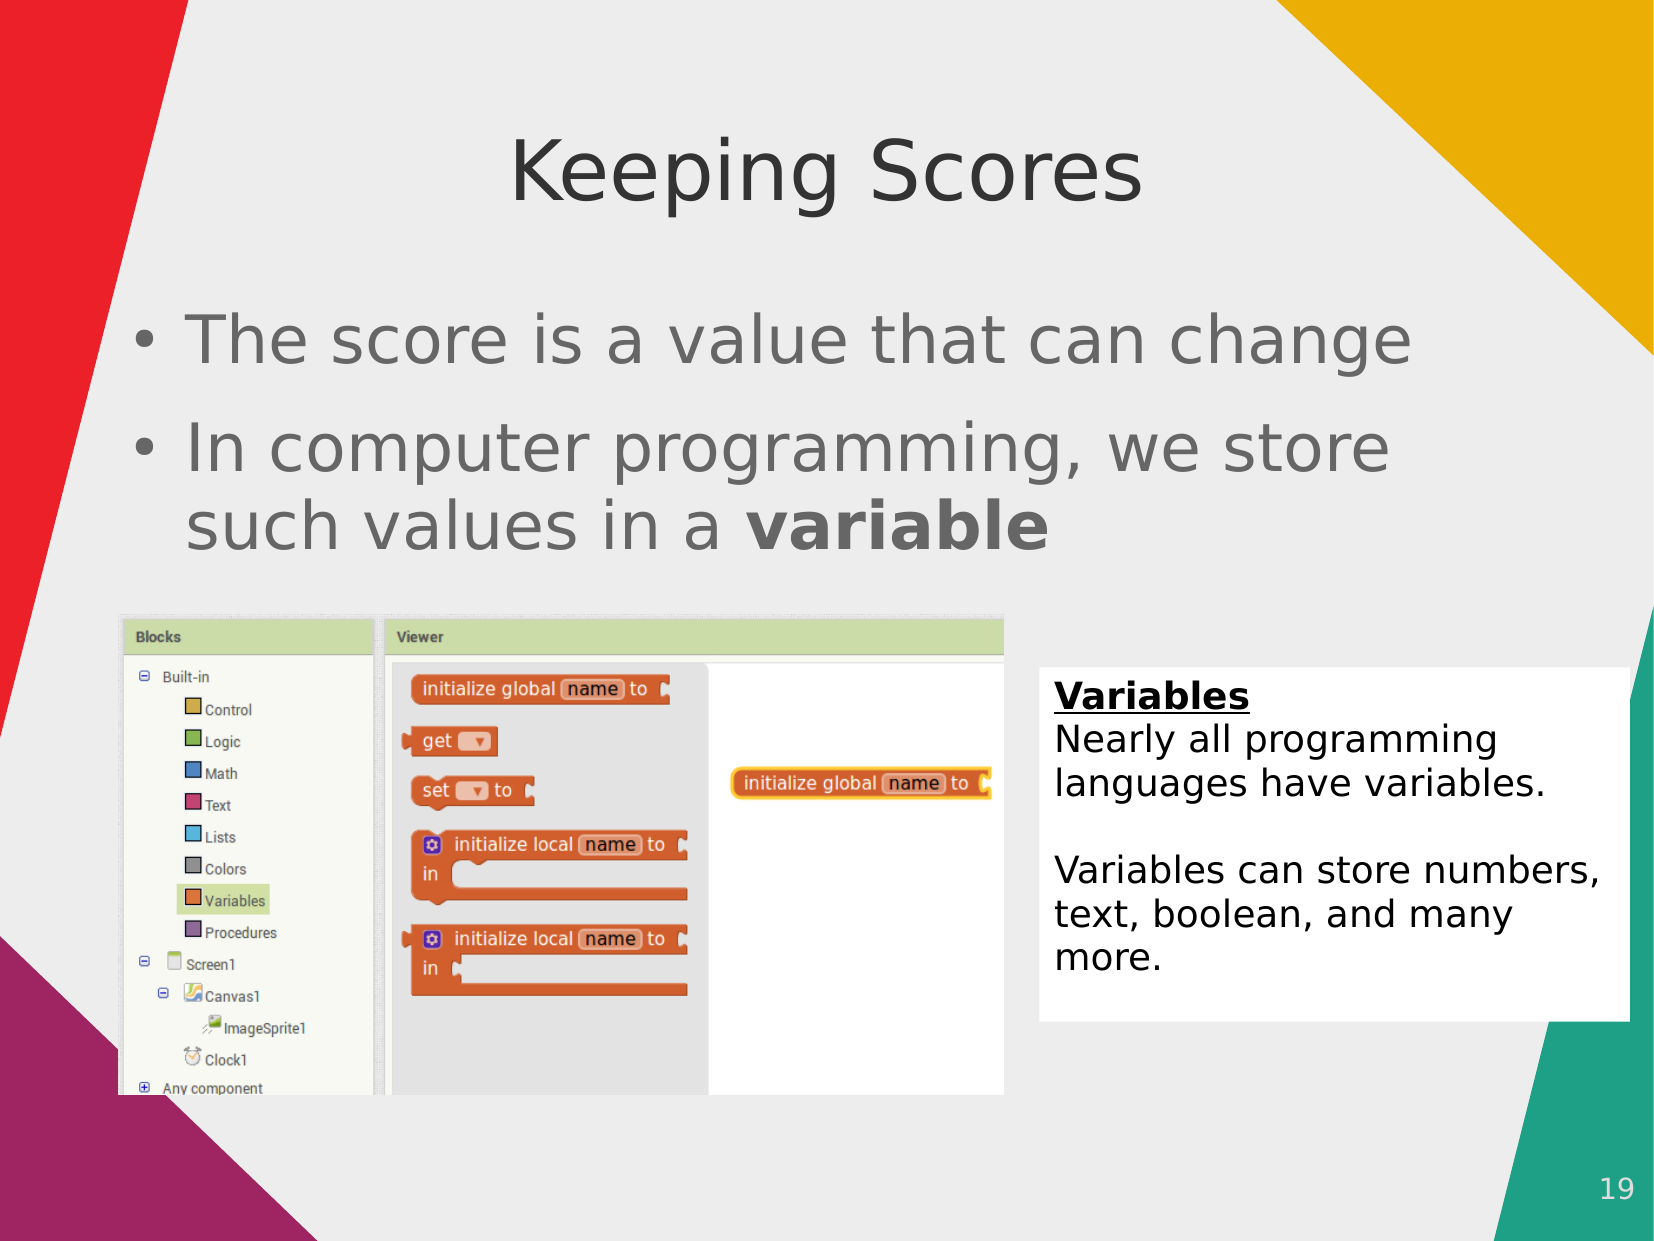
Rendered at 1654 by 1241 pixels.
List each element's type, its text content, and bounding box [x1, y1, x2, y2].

picture [118, 614, 1004, 1095]
list The score is a value that can change In computer programming, we store such values in a variable [114, 302, 1539, 1033]
title Keeping Scores [114, 73, 1539, 271]
text_box Variables Nearly all programming languages have variables. Variables can store numbers, text, boolean, and many more. [1039, 667, 1630, 1022]
